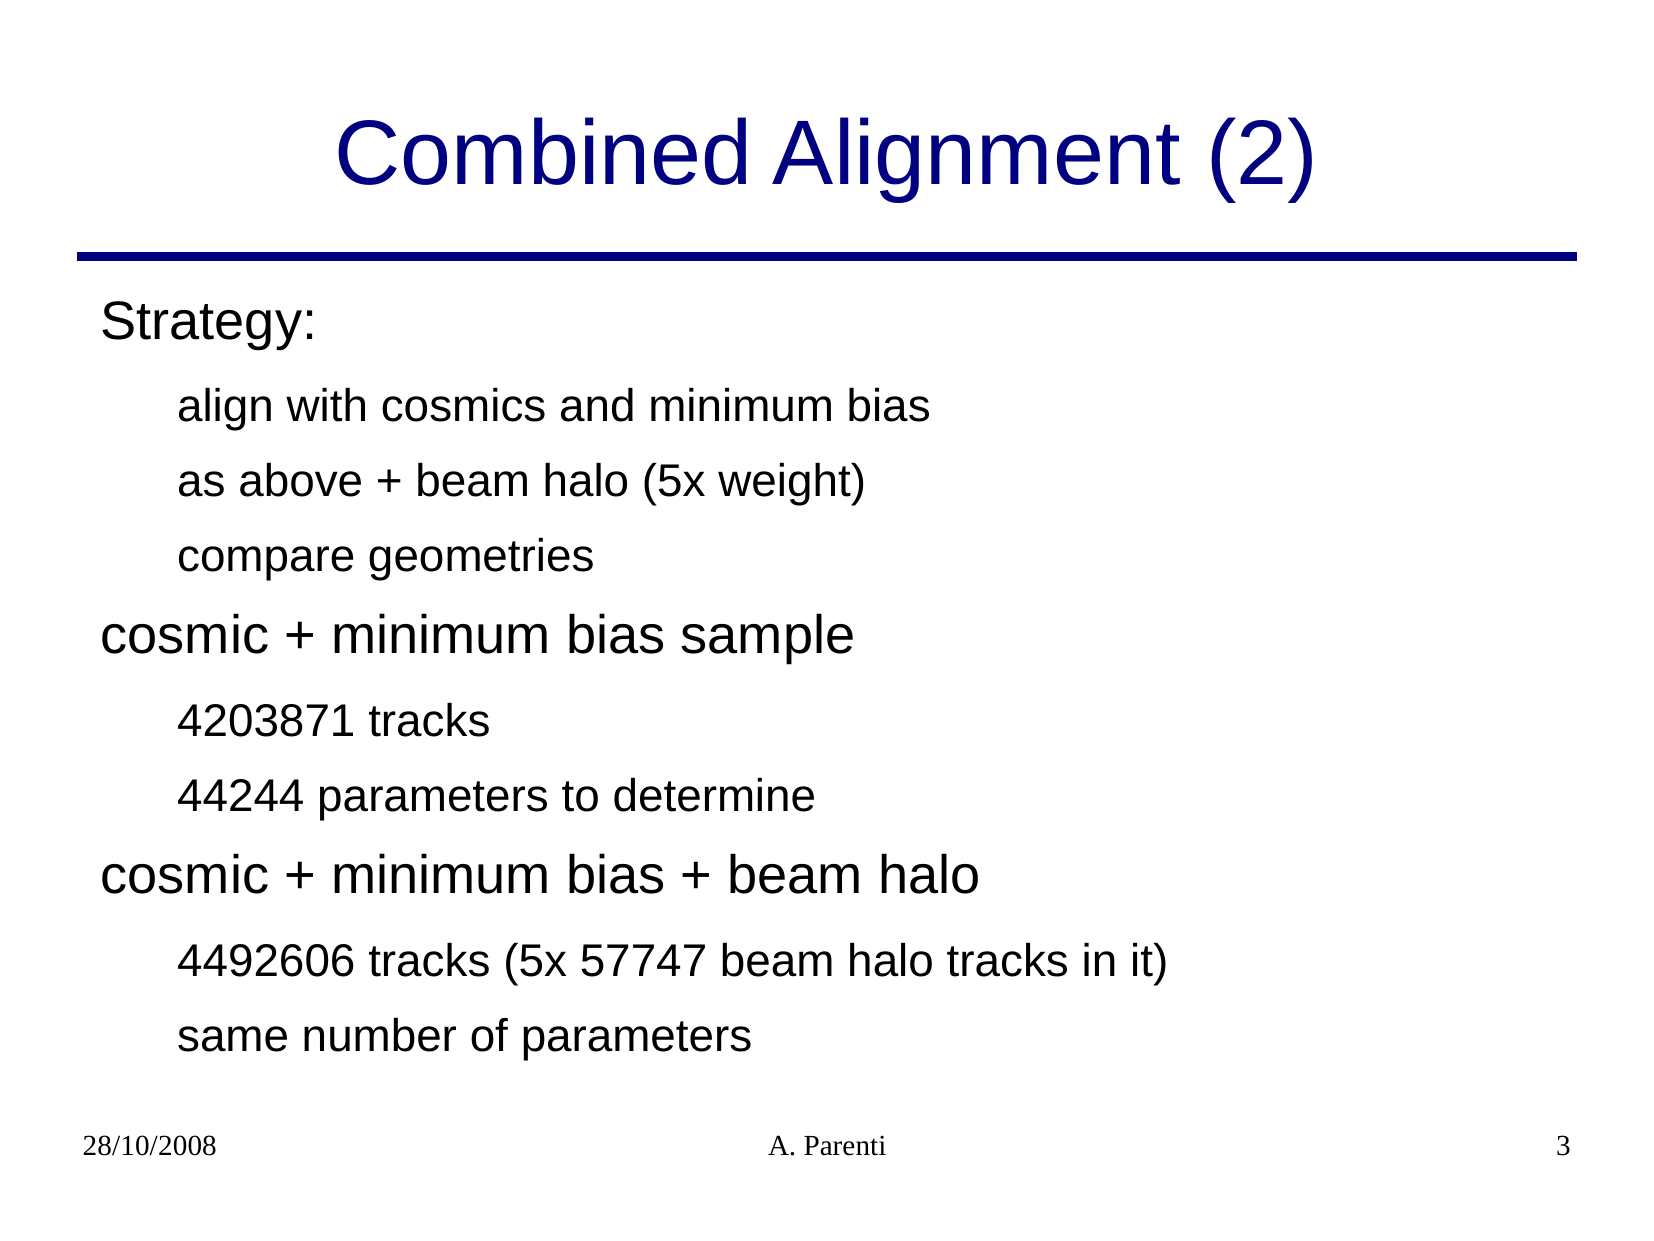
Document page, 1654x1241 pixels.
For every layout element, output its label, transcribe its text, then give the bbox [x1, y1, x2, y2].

title Combined Alignment (2) [82, 56, 1571, 250]
list Strategy: align with cosmics and minimum bias as above + beam halo (5x weight) compare geometries cosmic + minimum bias sample 4203871 tracks 44244 parameters to determine cosmic + minimum bias + beam halo 4492606 tracks (5x 57747 beam halo tracks in it) same number of parameters [82, 290, 1571, 1094]
